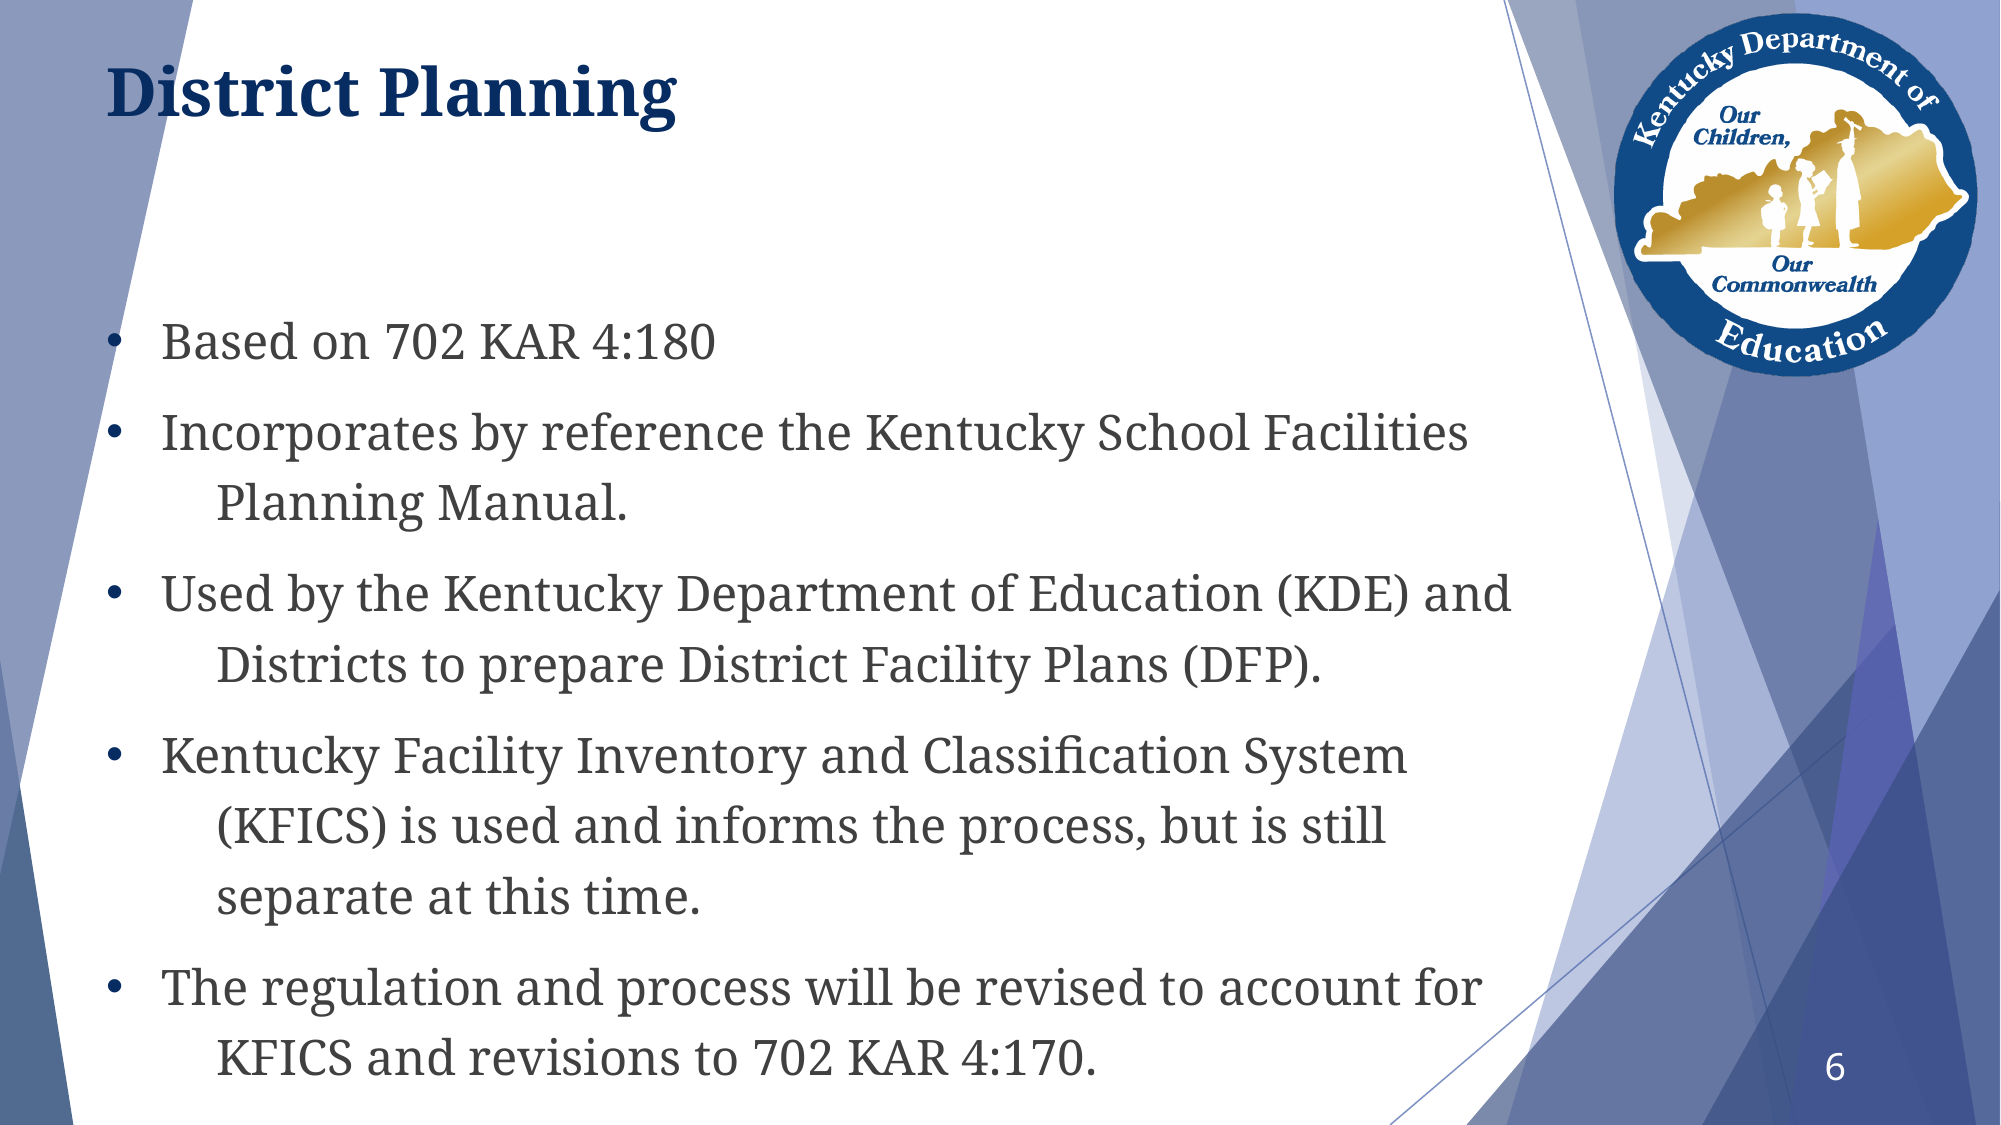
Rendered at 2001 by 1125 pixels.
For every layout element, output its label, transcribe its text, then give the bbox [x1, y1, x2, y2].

title District Planning [179, 91, 1500, 250]
list Based on 702 KAR 4:180 Incorporates by reference the Kentucky School Facilities Planning Manual. Used by the Kentucky Department of Education (KDE) and Districts to prepare District Facility Plans (DFP). Kentucky Facility Inventory and Classification System (KFICS) is used and informs the process, but is still separate at this time. The regulation and process will be revised to account for KFICS and revisions to 702 KAR 4:170. [135, 262, 1610, 1125]
text_box [1809, 1035, 1922, 1096]
